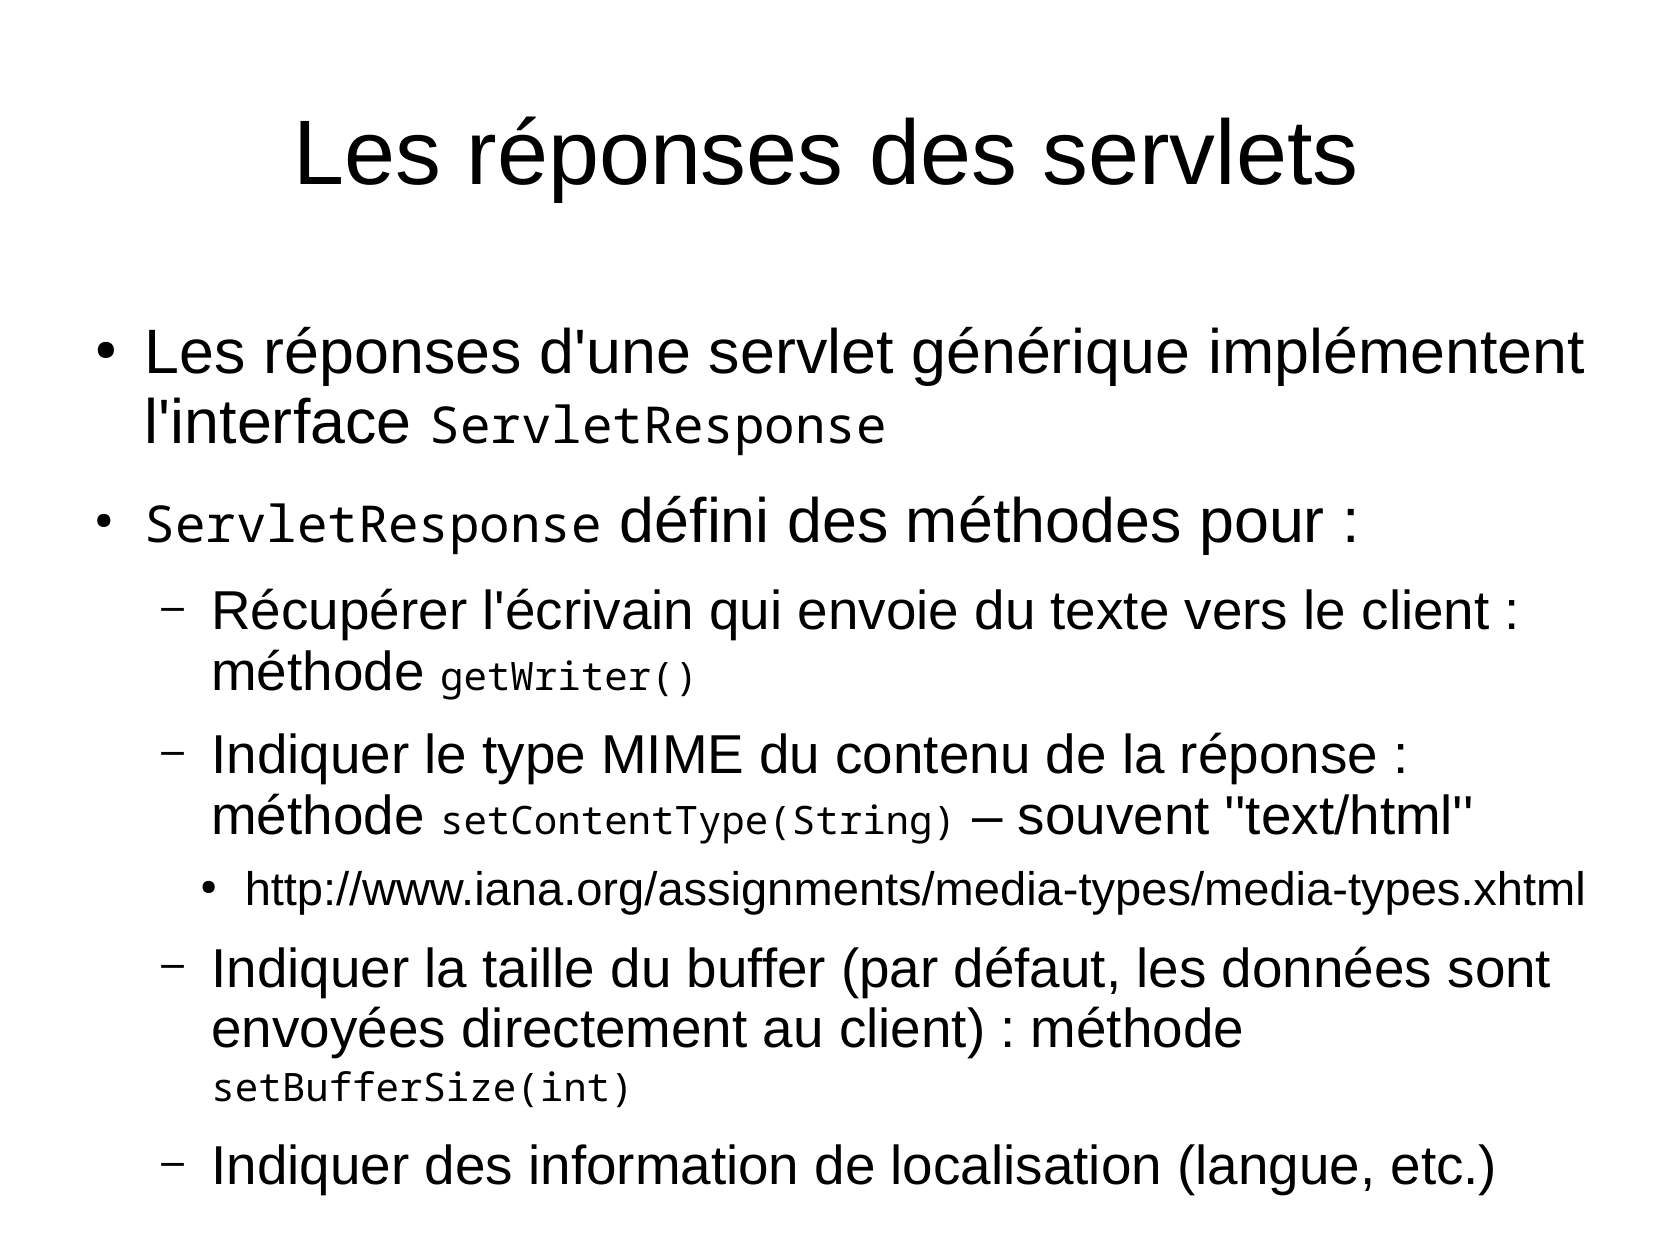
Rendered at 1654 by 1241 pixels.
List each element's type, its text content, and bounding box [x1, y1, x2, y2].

list Les réponses d'une servlet générique implémentent l'interface ServletResponse ServletResponse défini des méthodes pour : Récupérer l'écrivain qui envoie du texte vers le client : méthode getWriter() Indiquer le type MIME du contenu de la réponse : méthode setContentType(String) – souvent ''text/html'' http://www.iana.org/assignments/media-types/media-types.xhtml Indiquer la taille du buffer (par défaut, les données sont envoyées directement au client) : méthode setBufferSize(int) Indiquer des information de localisation (langue, etc.) [78, 316, 1597, 1236]
title Les réponses des servlets [82, 49, 1571, 257]
